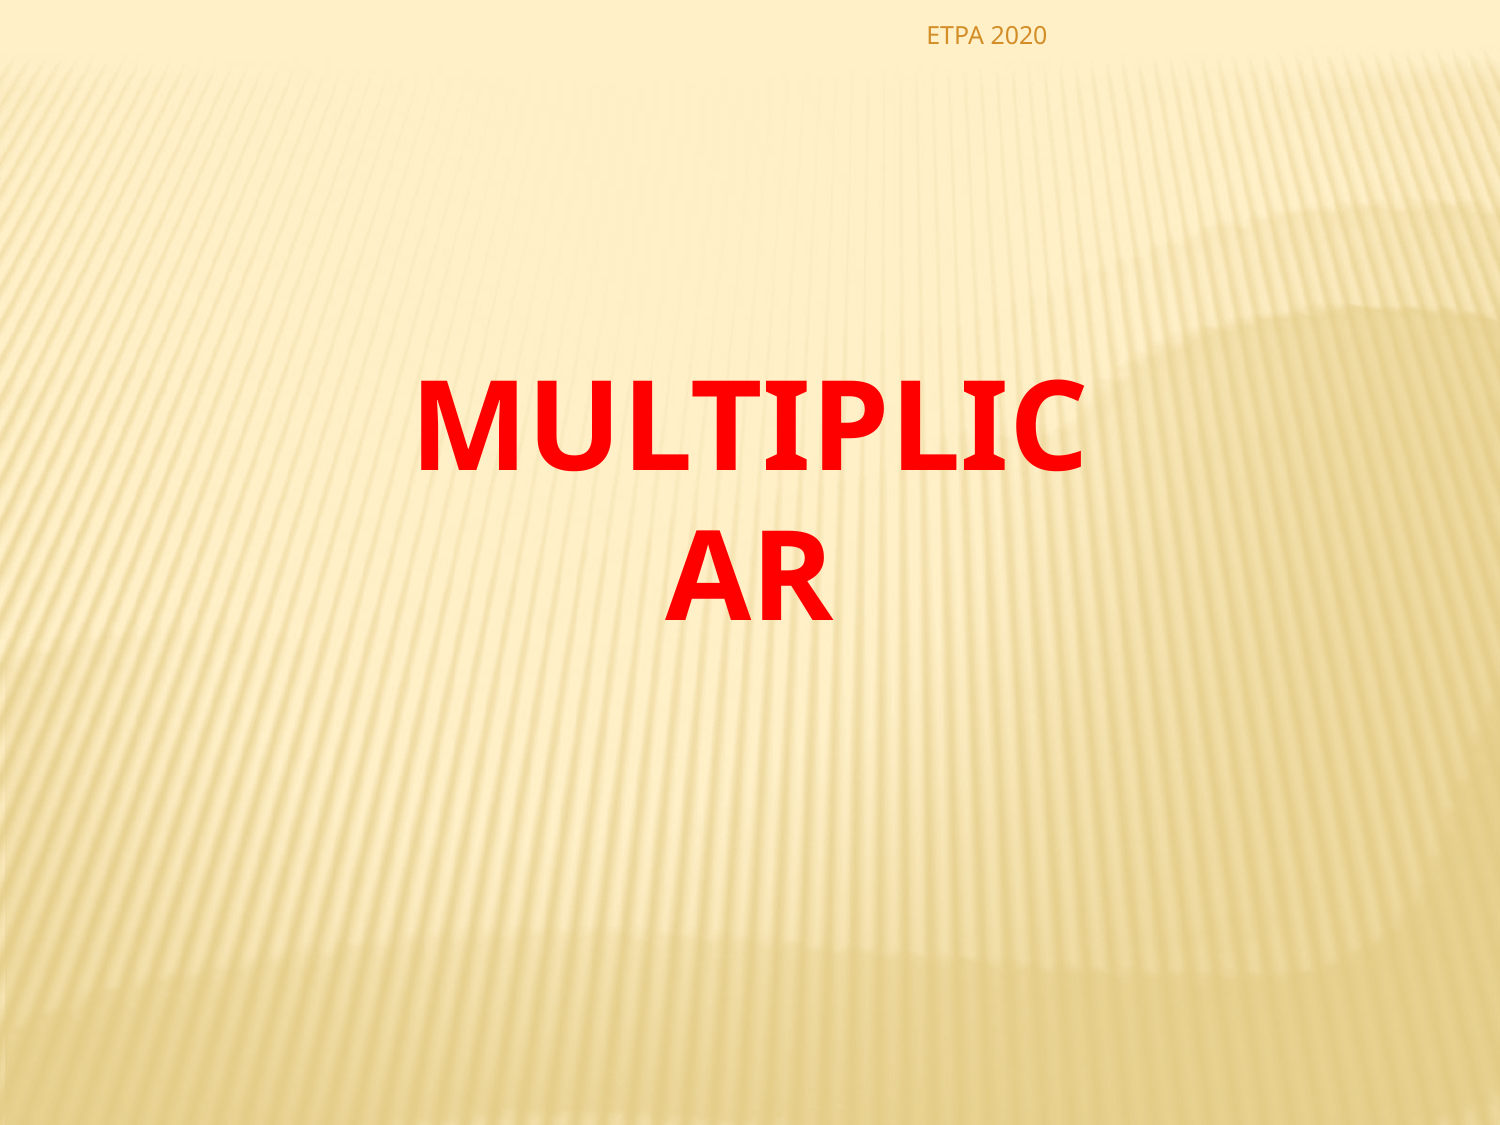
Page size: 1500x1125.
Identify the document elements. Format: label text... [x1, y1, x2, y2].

footer ETPA 2020 [512, 12, 1063, 60]
picture [0, 0, 1500, 1125]
text_box MULTIPLICAR [374, 338, 1125, 698]
